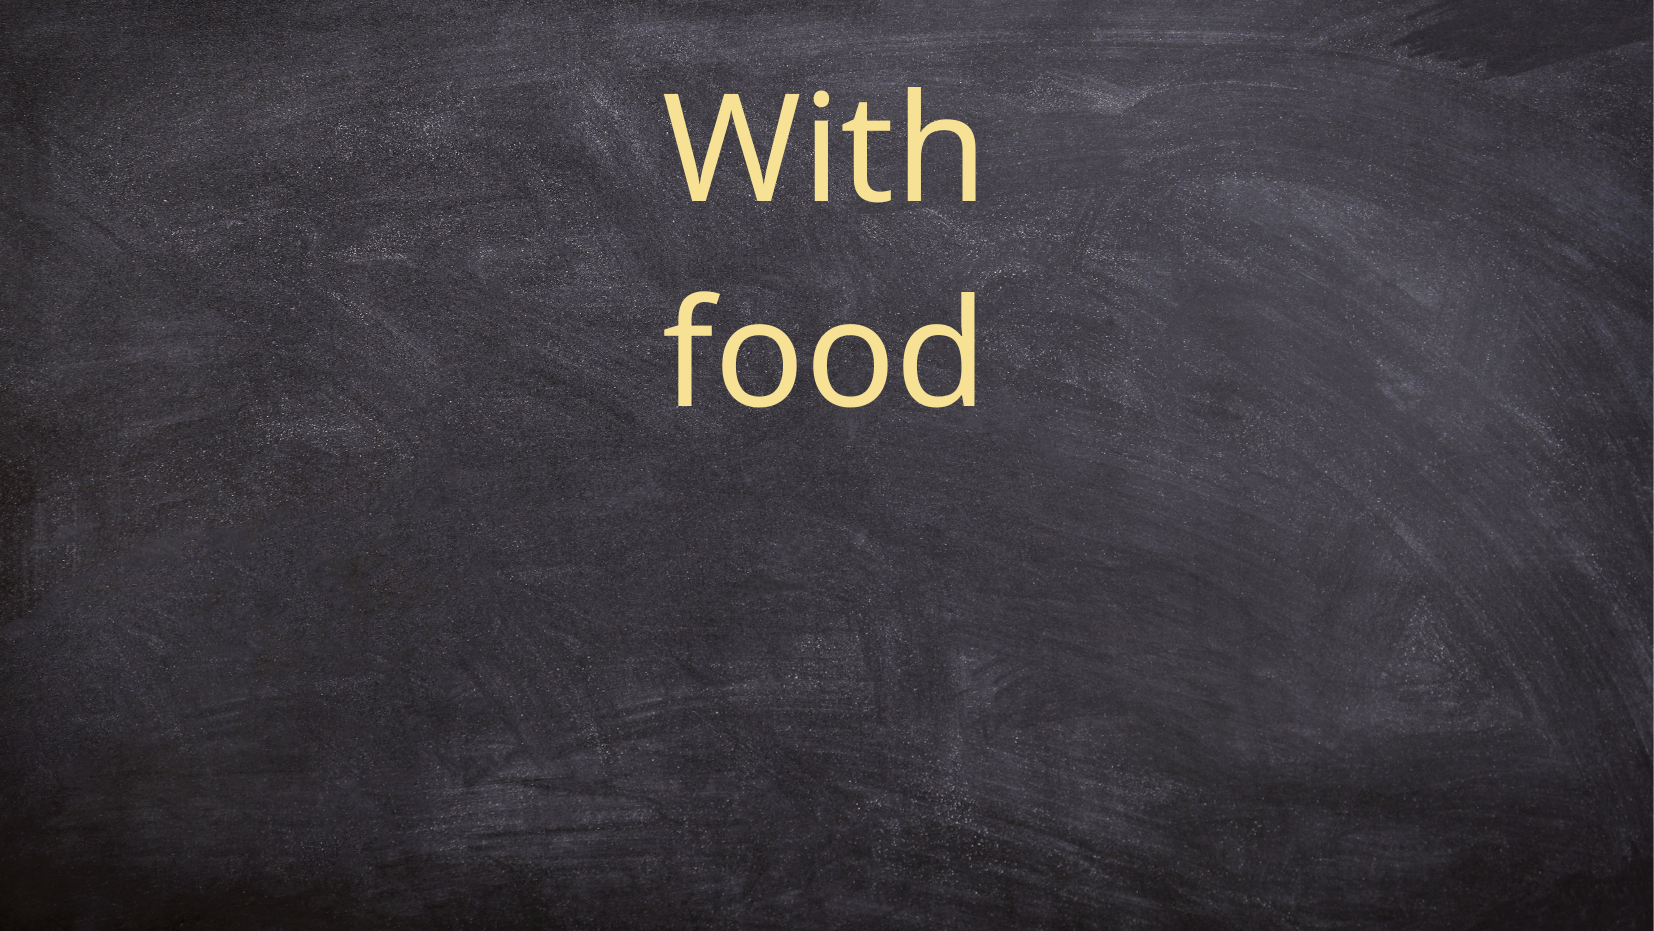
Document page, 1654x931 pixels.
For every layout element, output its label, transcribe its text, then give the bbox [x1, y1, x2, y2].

picture [0, 0, 1654, 931]
subtitle With food [81, 41, 1570, 745]
